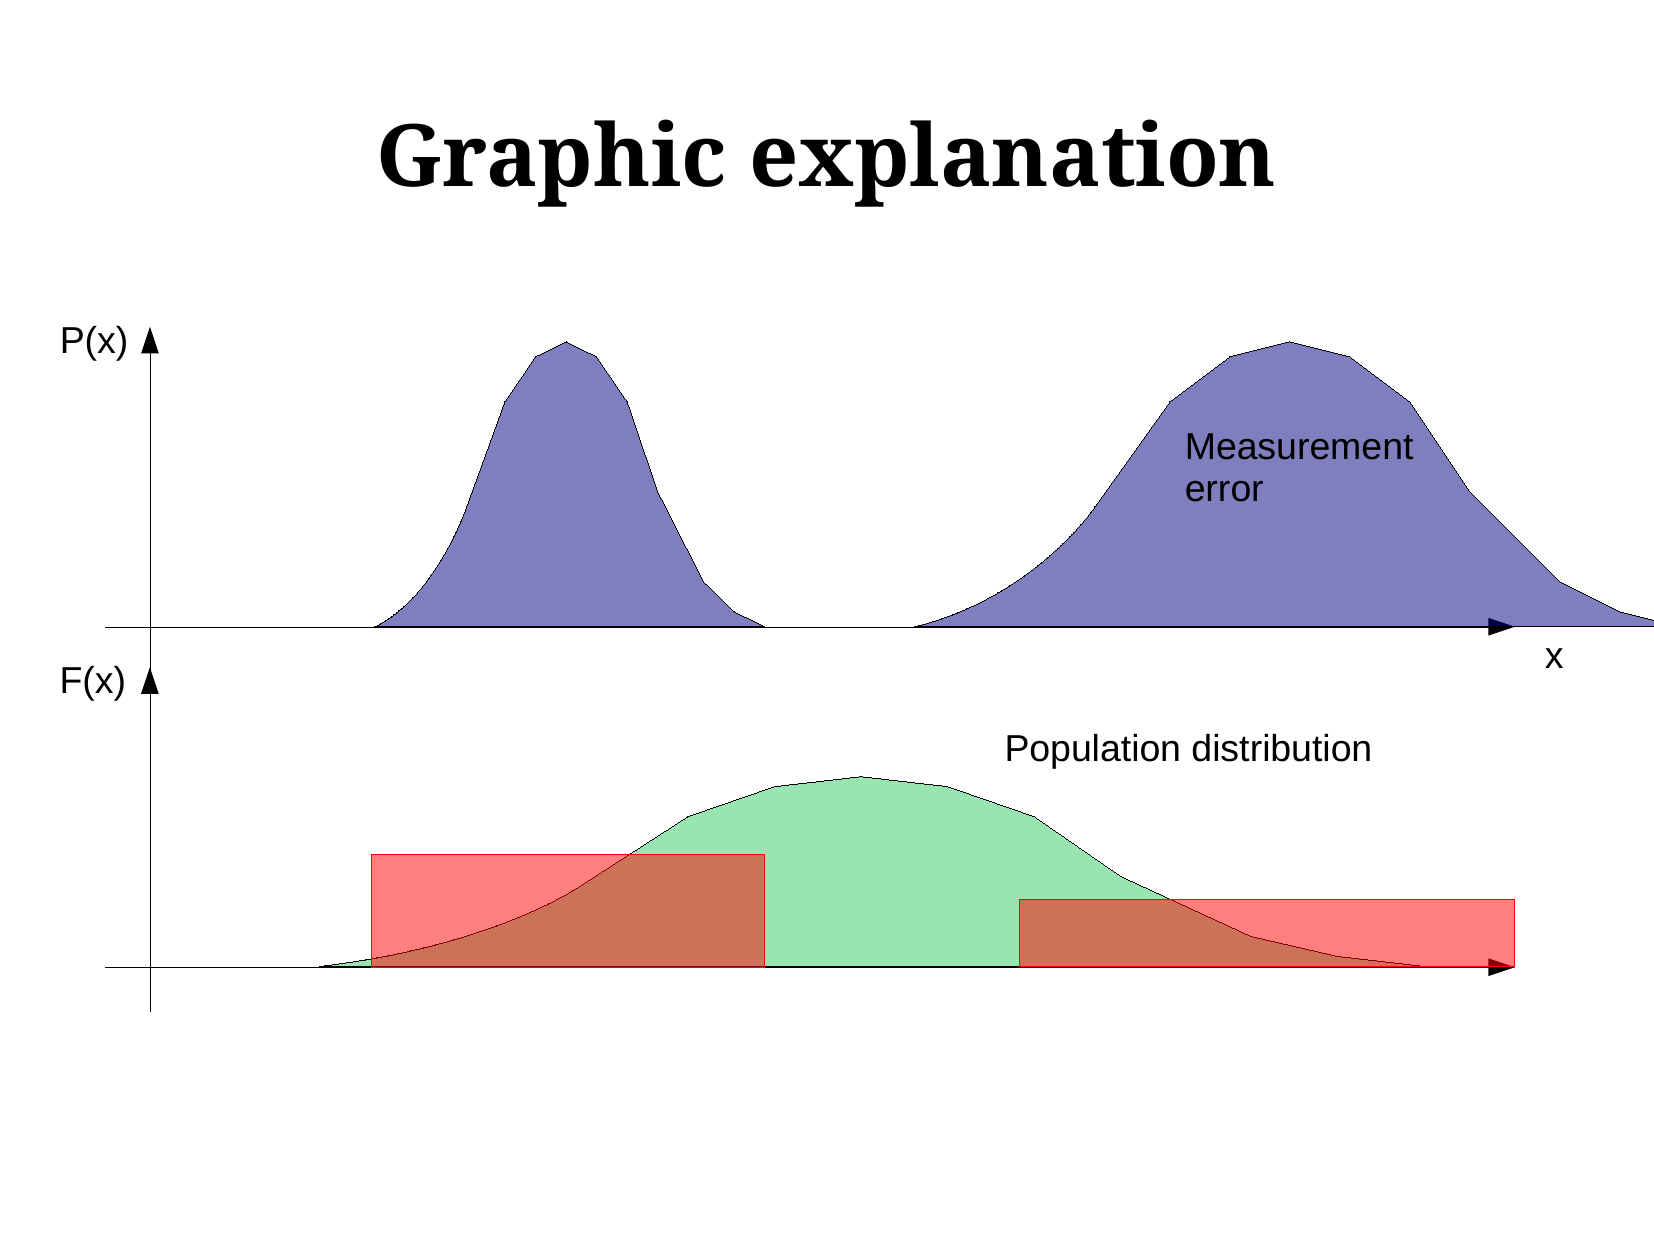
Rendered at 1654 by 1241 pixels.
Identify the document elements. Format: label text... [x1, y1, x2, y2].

text_box [319, 776, 1515, 968]
text_box x [1529, 627, 1654, 684]
title Graphic explanation [82, 49, 1571, 257]
text_box P(x) [44, 311, 195, 369]
text_box Population distribution [989, 719, 1485, 777]
text_box [374, 341, 765, 627]
text_box Measurement error [1169, 418, 1485, 518]
text_box [914, 341, 1654, 627]
text_box F(x) [44, 652, 195, 710]
